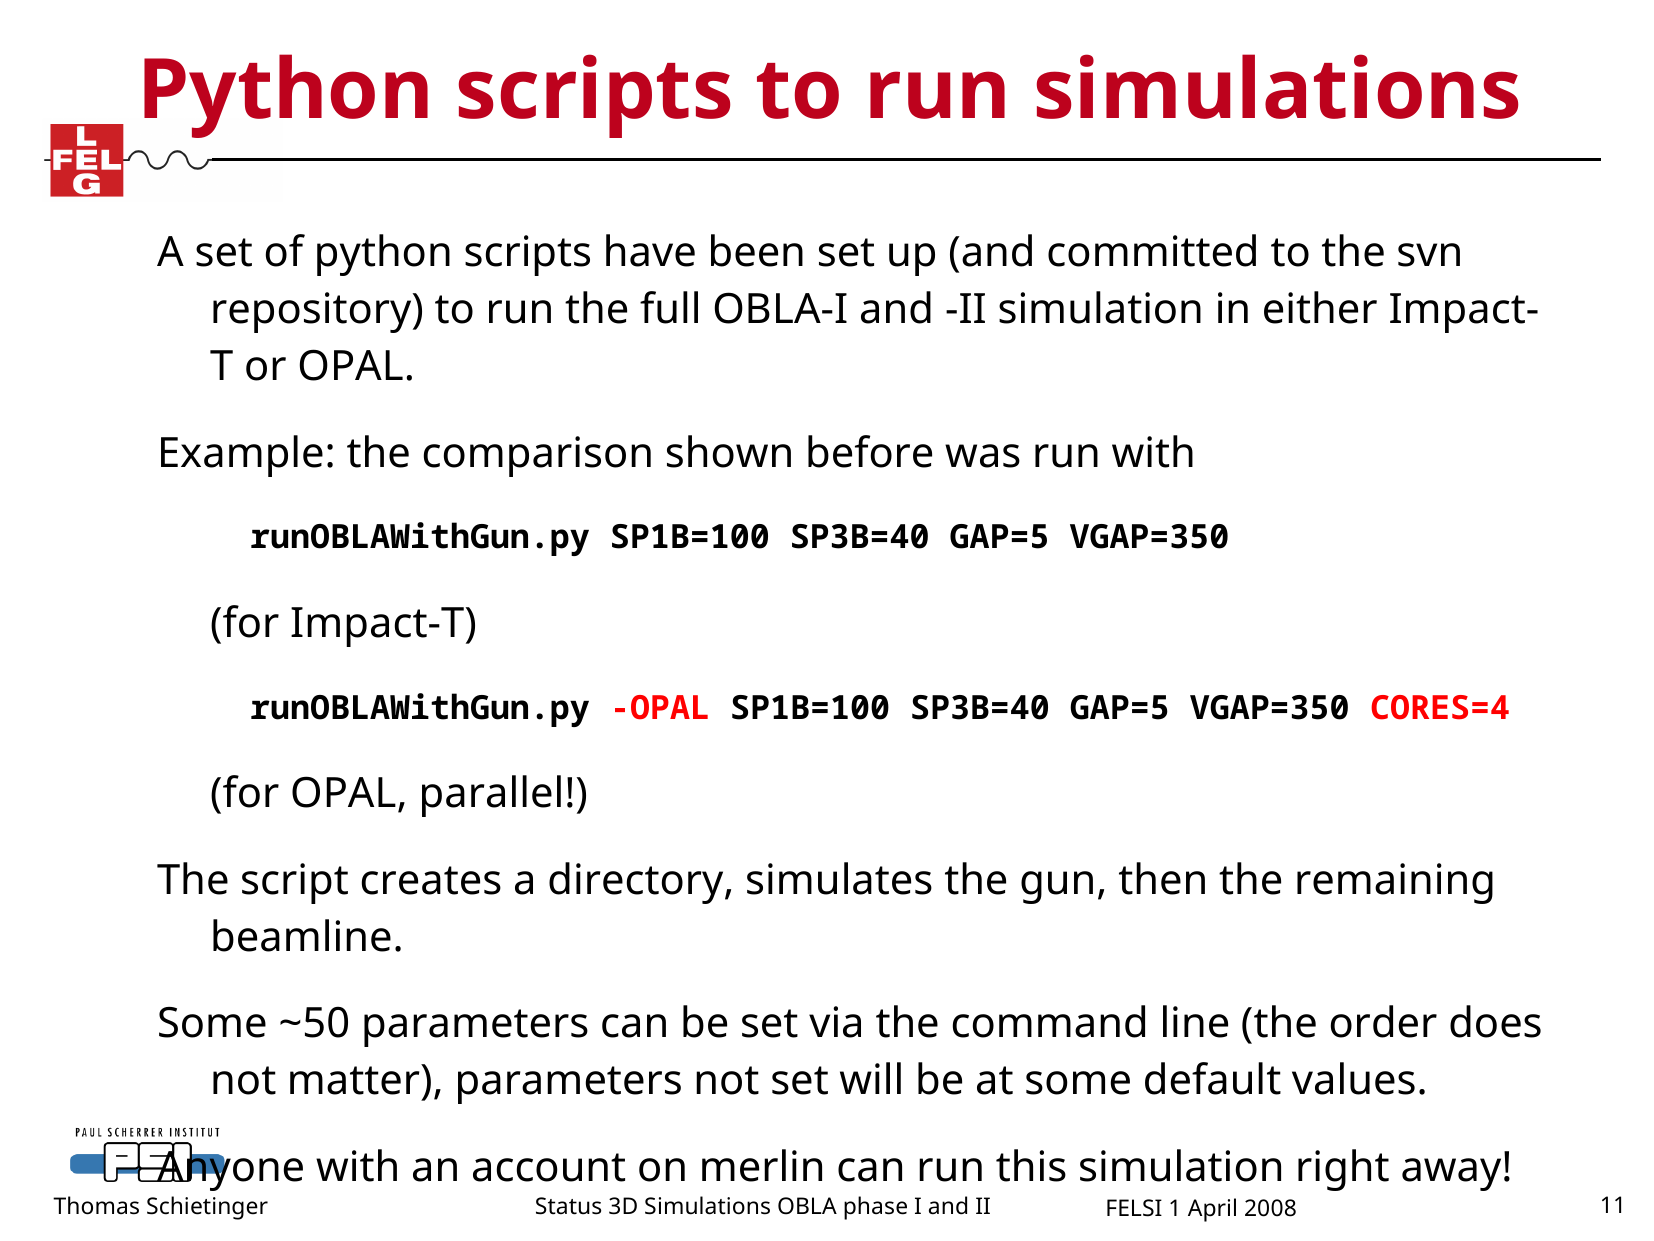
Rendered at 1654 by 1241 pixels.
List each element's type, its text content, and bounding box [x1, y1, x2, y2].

title Python scripts to run simulations [124, 17, 1537, 156]
picture [61, 1115, 235, 1190]
picture [42, 118, 283, 202]
text_box [1134, 829, 1179, 888]
list A set of python scripts have been set up (and committed to the svn repository) to run the full OBLA-I and -II simulation in either Impact-T or OPAL. Example: the comparison shown before was run with runOBLAWithGun.py SP1B=100 SP3B=40 GAP=5 VGAP=350 (for Impact-T) runOBLAWithGun.py -OPAL SP1B=100 SP3B=40 GAP=5 VGAP=350 CORES=4 (for OPAL, parallel!) The script creates a directory, simulates the gun, then the remaining beamline. Some ~50 parameters can be set via the command line (the order does not matter), parameters not set will be at some default values. Anyone with an account on merlin can run this simulation right away! [139, 221, 1552, 1098]
